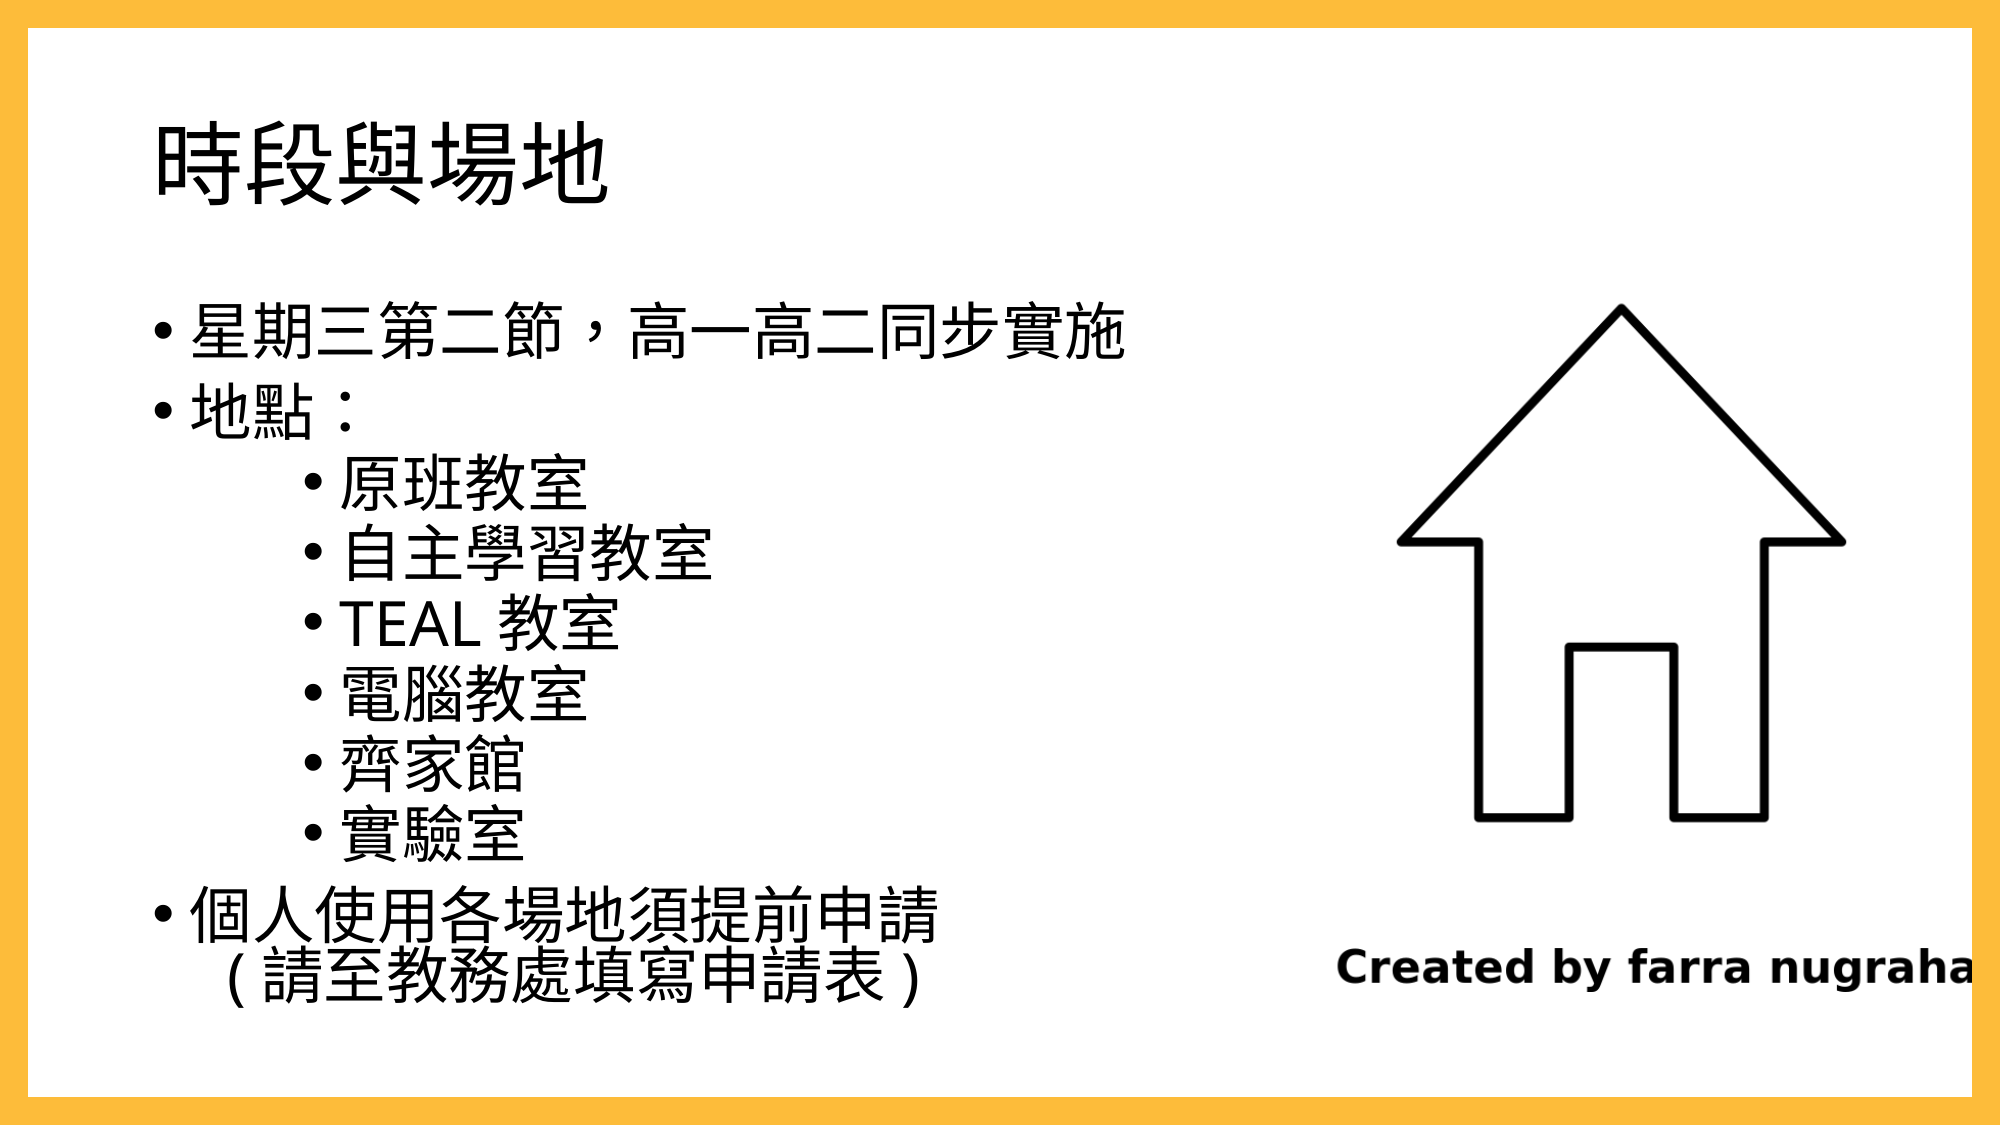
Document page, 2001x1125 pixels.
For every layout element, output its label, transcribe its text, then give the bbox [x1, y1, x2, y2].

title 時段與場地 [137, 59, 1863, 278]
picture [1264, 277, 1972, 992]
list 星期三第二節，高一高二同步實施 地點： 原班教室 自主學習教室 TEAL教室 電腦教室 齊家館 實驗室 個人使用各場地須提前申請 (請至教務處填寫申請表) [137, 299, 1863, 1048]
